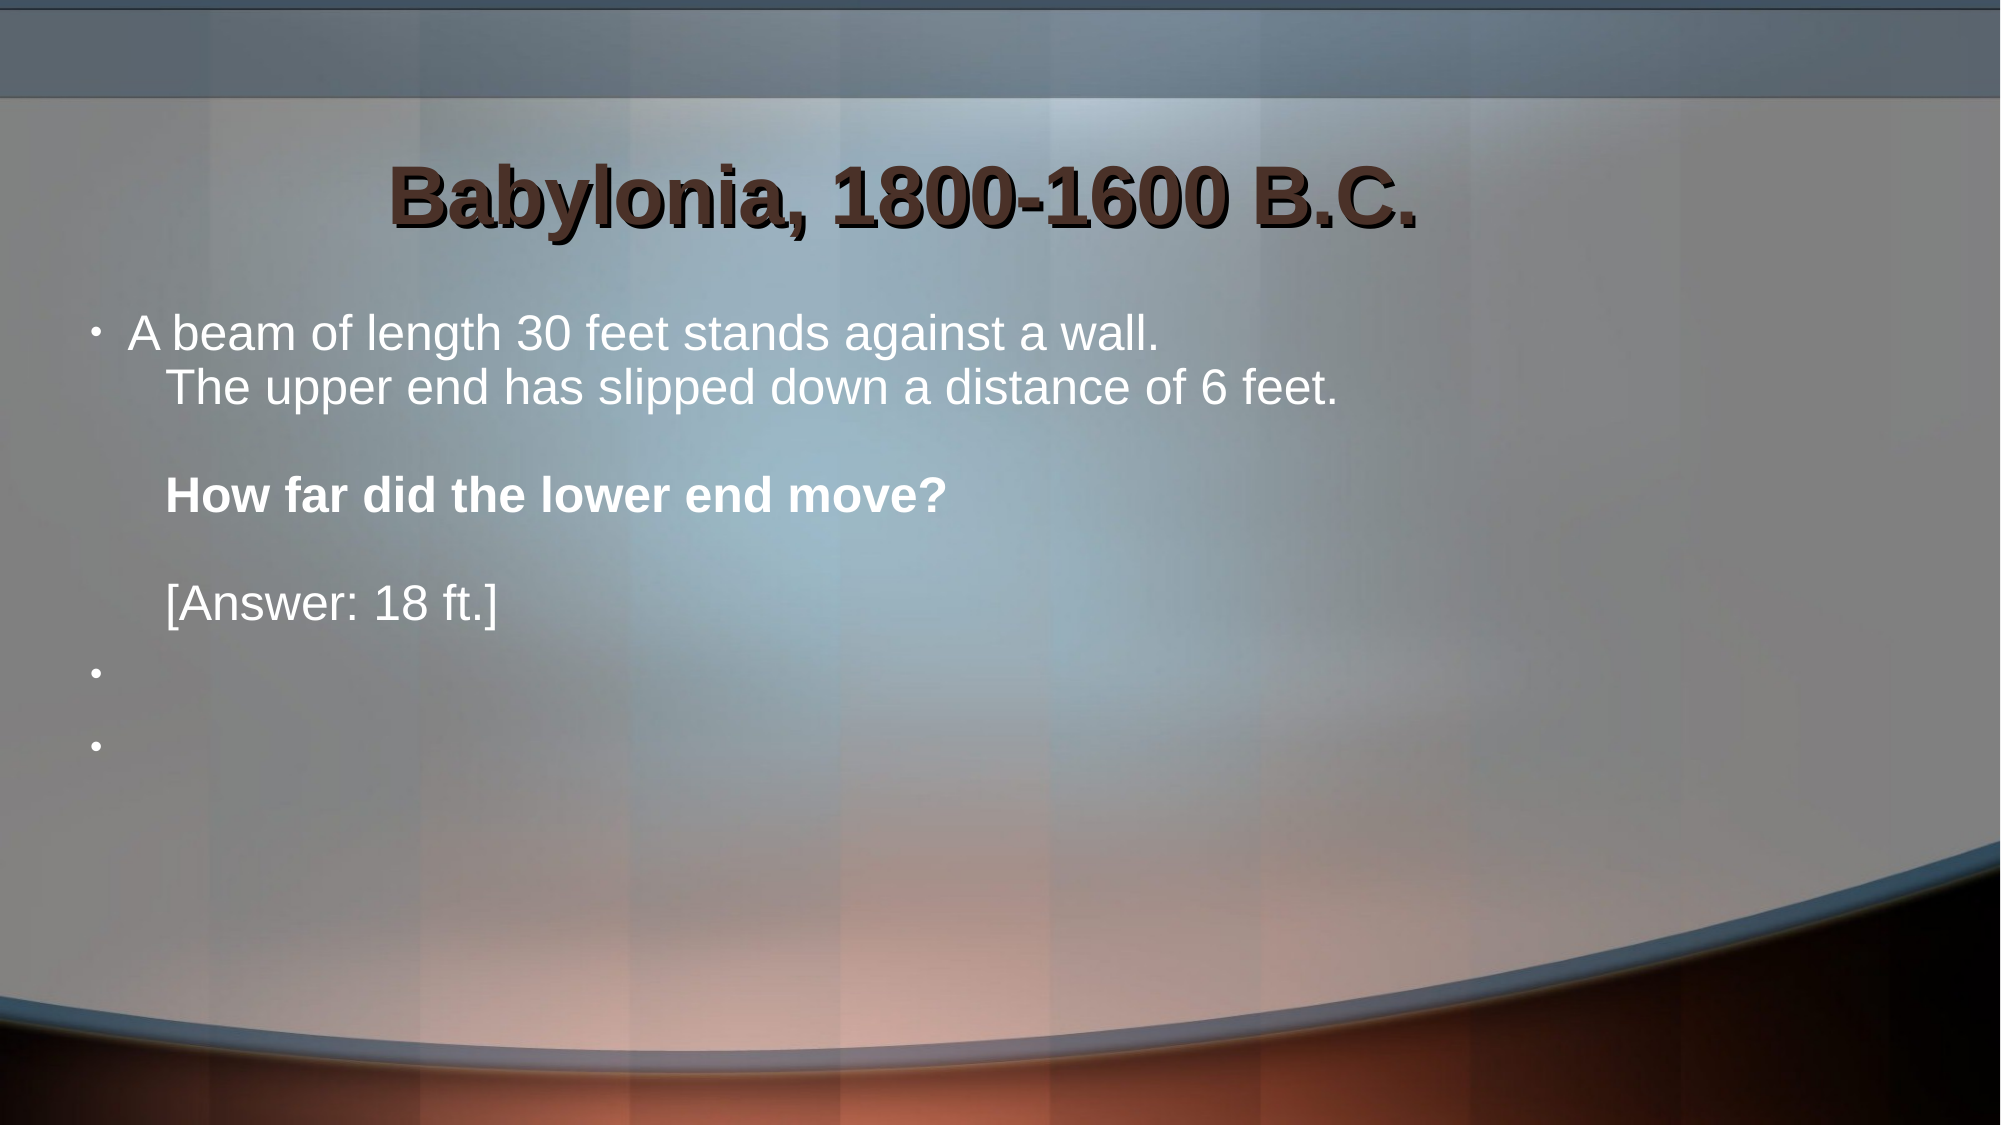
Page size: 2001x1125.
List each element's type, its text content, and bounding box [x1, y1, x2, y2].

title Babylonia, 1800-1600 B.C. [75, 104, 1732, 294]
list A beam of length 30 feet stands against a wall. The upper end has slipped down a distance of 6 feet. How far did the lower end move? [Answer: 18 ft.] [75, 299, 1732, 920]
